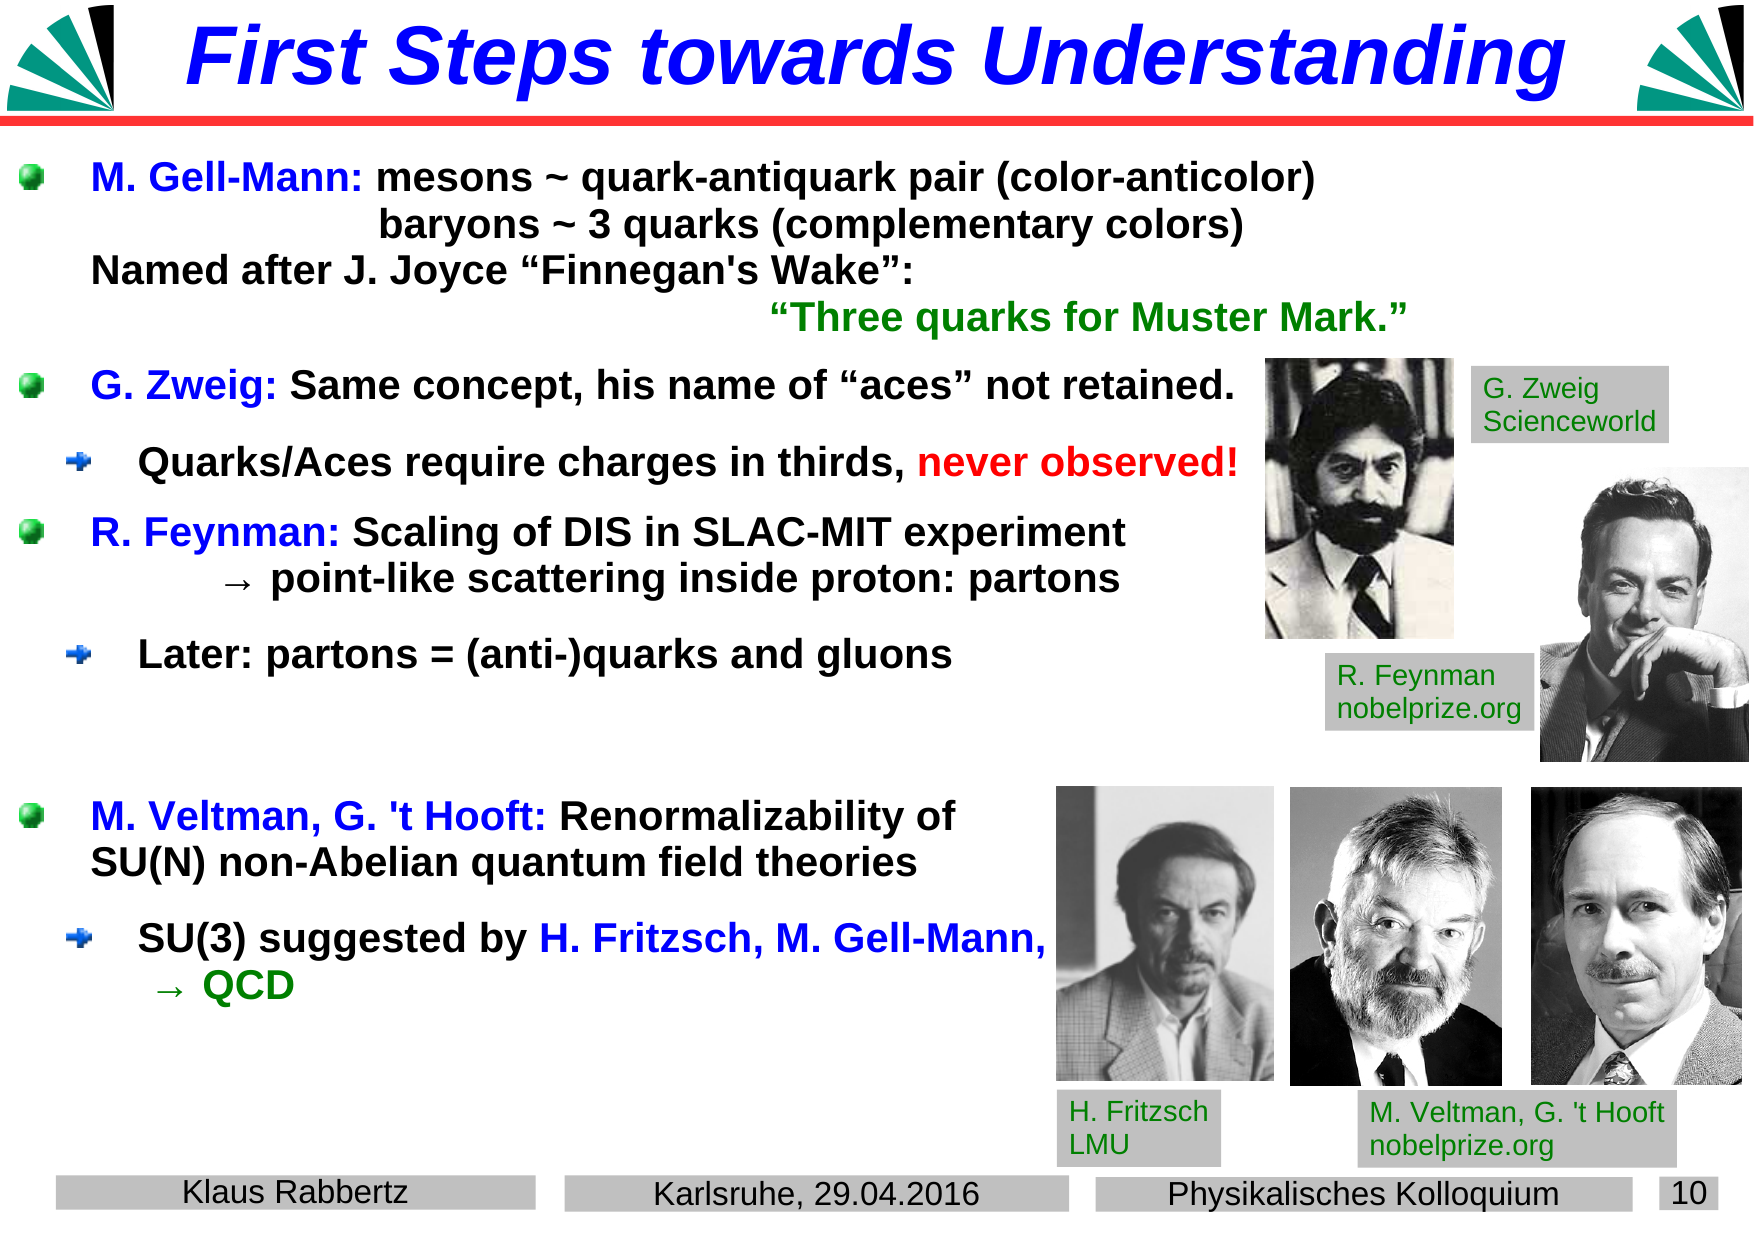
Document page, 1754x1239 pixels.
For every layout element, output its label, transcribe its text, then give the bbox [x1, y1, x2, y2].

picture [1531, 787, 1742, 1085]
title First Steps towards Understanding [153, 0, 1600, 113]
picture [1540, 467, 1749, 762]
picture [1637, 5, 1744, 112]
picture [7, 5, 114, 112]
picture [1265, 358, 1454, 639]
picture [1290, 787, 1502, 1086]
list G. Zweig: Same concept, his name of “aces” not retained. Quarks/Aces require charges in thirds, never observed! R. Feynman: Scaling of DIS in SLAC-MIT experiment → point-like scattering inside proton: partons Later: partons = (anti-)quarks and gluons [7, 362, 1244, 752]
text_box R. Feynman nobelprize.org [1325, 653, 1535, 731]
picture [1056, 786, 1274, 1081]
text_box G. Zweig Scienceworld [1471, 365, 1669, 444]
list M. Gell-Mann: mesons ~ quark-antiquark pair (color-anticolor) baryons ~ 3 quarks (complementary colors) Named after J. Joyce “Finnegan's Wake”: “Three quarks for Muster Mark.” [7, 153, 1414, 346]
list M. Veltman, G. 't Hooft: Renormalizability of SU(N) non-Abelian quantum field theories SU(3) suggested by H. Fritzsch, M. Gell-Mann, → QCD [7, 792, 1050, 1043]
text_box M. Veltman, G. 't Hooft nobelprize.org [1357, 1090, 1676, 1168]
text_box H. Fritzsch LMU [1056, 1089, 1222, 1167]
